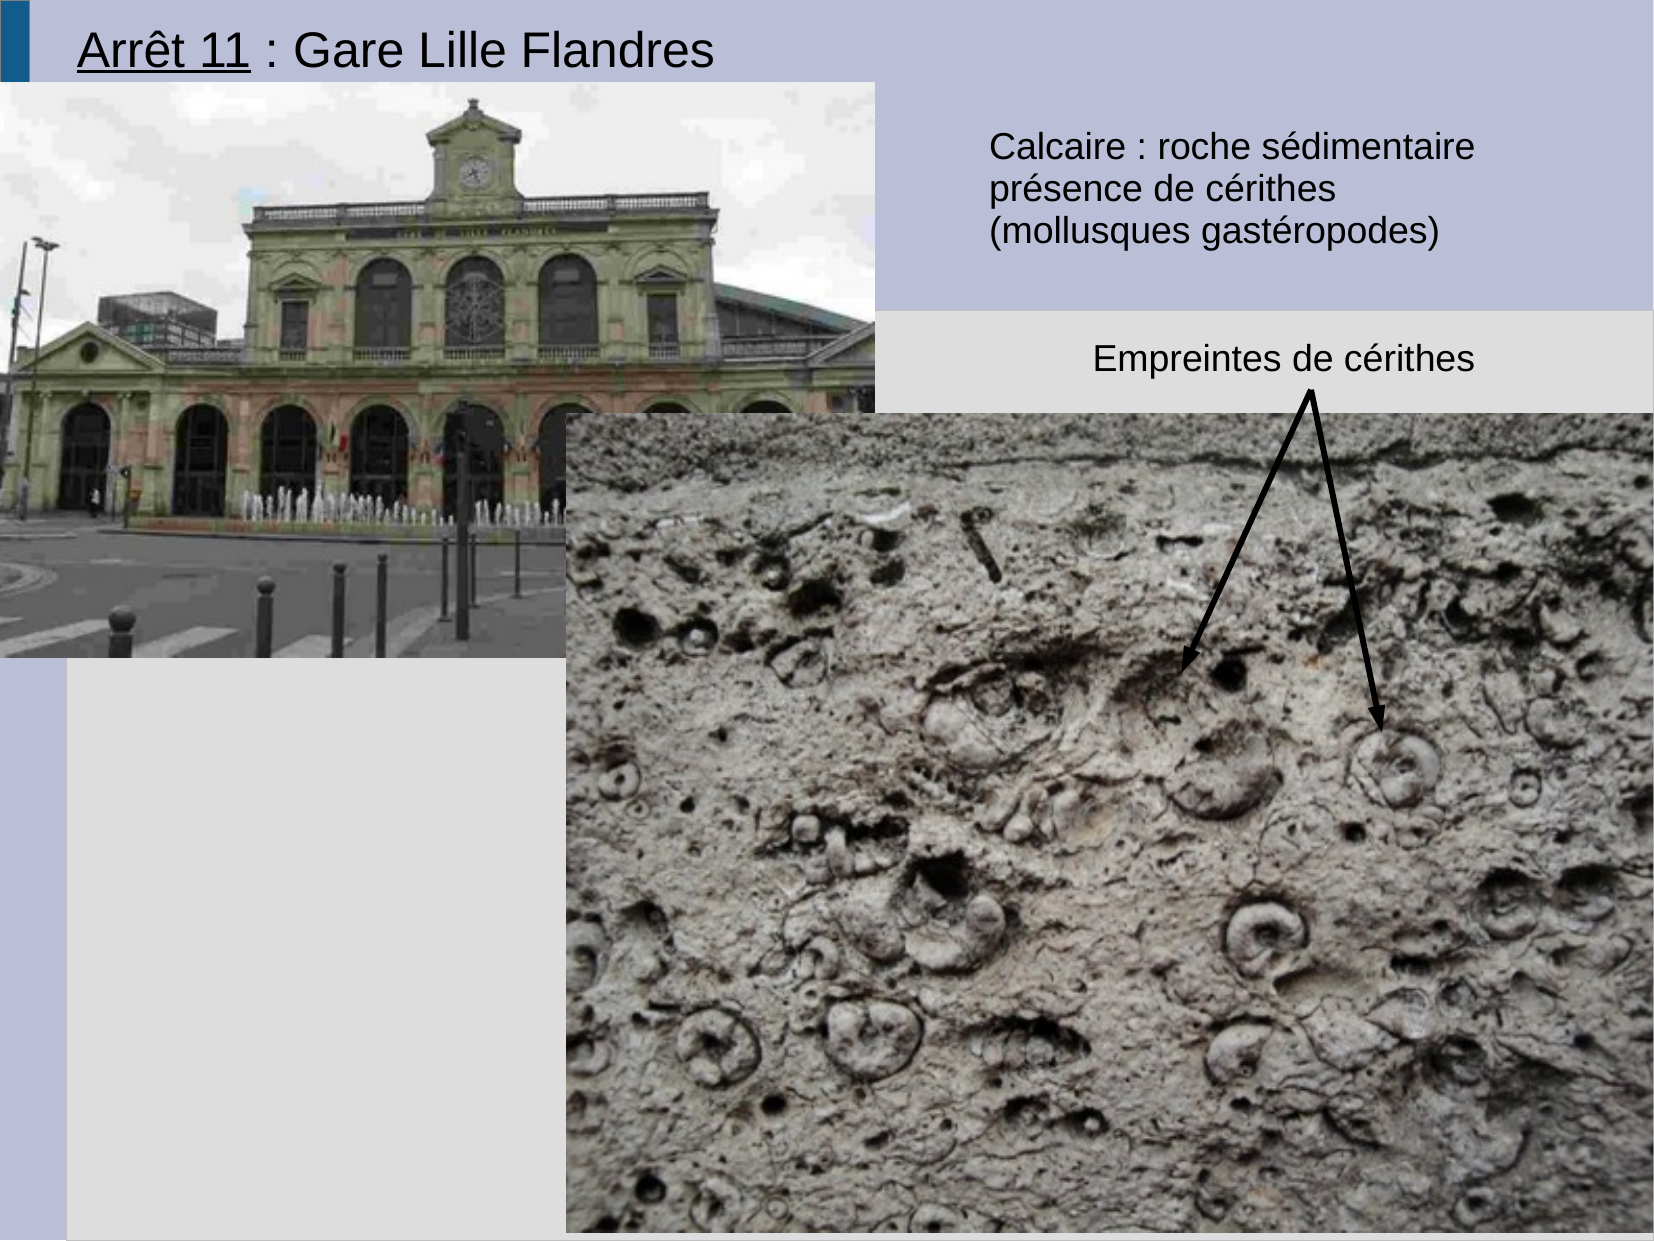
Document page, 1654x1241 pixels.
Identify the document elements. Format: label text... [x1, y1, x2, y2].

text_box Calcaire : roche sédimentaire présence de cérithes (mollusques gastéropodes) [974, 118, 1501, 260]
text_box Arrêt 11 : Gare Lille Flandres [59, 11, 733, 89]
picture [0, 82, 1654, 1233]
text_box Empreintes de cérithes [1074, 326, 1494, 390]
